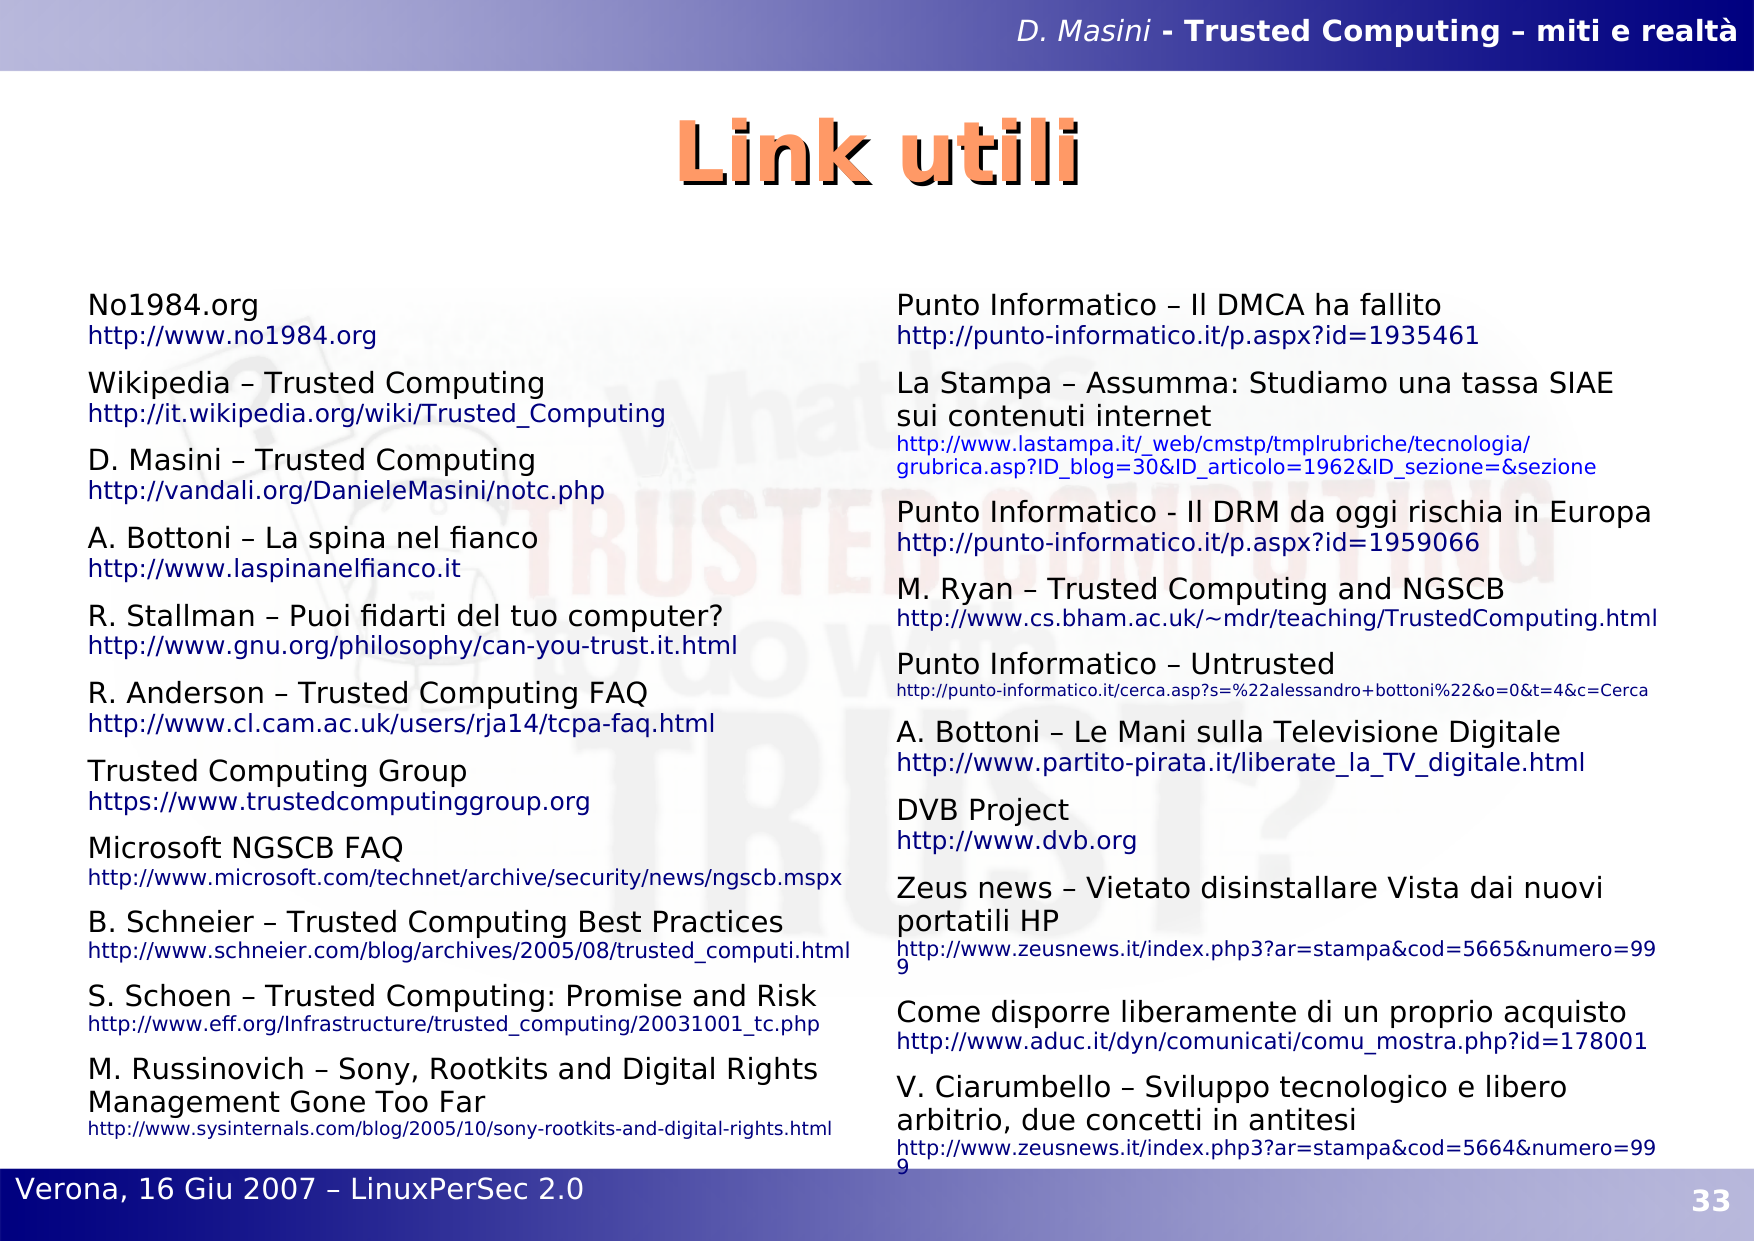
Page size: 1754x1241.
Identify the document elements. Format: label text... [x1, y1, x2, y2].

list No1984.org http://www.no1984.org Wikipedia – Trusted Computing http://it.wikipedia.org/wiki/Trusted_Computing D. Masini – Trusted Computing http://vandali.org/DanieleMasini/notc.php A. Bottoni – La spina nel fianco http://www.laspinanelfianco.it R. Stallman – Puoi fidarti del tuo computer? http://www.gnu.org/philosophy/can-you-trust.it.html R. Anderson – Trusted Computing FAQ http://www.cl.cam.ac.uk/users/rja14/tcpa-faq.html Trusted Computing Group https://www.trustedcomputinggroup.org Microsoft NGSCB FAQ http://www.microsoft.com/technet/archive/security/news/ngscb.mspx B. Schneier – Trusted Computing Best Practices http://www.schneier.com/blog/archives/2005/08/trusted_computi.html S. Schoen – Trusted Computing: Promise and Risk http://www.eff.org/Infrastructure/trusted_computing/20031001_tc.php M. Russinovich – Sony, Rootkits and Digital Rights Management Gone Too Far http://www.sysinternals.com/blog/2005/10/sony-rootkits-and-digital-rights.html [87, 289, 858, 1142]
list Punto Informatico – Il DMCA ha fallito http://punto-informatico.it/p.aspx?id=1935461 La Stampa – Assumma: Studiamo una tassa SIAE sui contenuti internet http://www.lastampa.it/_web/cmstp/tmplrubriche/tecnologia/grubrica.asp?ID_blog=30&ID_articolo=1962&ID_sezione=&sezione Punto Informatico - Il DRM da oggi rischia in Europa http://punto-informatico.it/p.aspx?id=1959066 M. Ryan – Trusted Computing and NGSCB http://www.cs.bham.ac.uk/~mdr/teaching/TrustedComputing.html Punto Informatico – Untrusted http://punto-informatico.it/cerca.asp?s=%22alessandro+bottoni%22&o=0&t=4&c=Cerca A. Bottoni – Le Mani sulla Televisione Digitale http://www.partito-pirata.it/liberate_la_TV_digitale.html DVB Project http://www.dvb.org Zeus news – Vietato disinstallare Vista dai nuovi portatili HP http://www.zeusnews.it/index.php3?ar=stampa&cod=5665&numero=999 Come disporre liberamente di un proprio acquisto http://www.aduc.it/dyn/comunicati/comu_mostra.php?id=178001 V. Ciarumbello – Sviluppo tecnologico e libero arbitrio, due concetti in antitesi http://www.zeusnews.it/index.php3?ar=stampa&cod=5664&numero=999 [896, 289, 1667, 1144]
picture [0, 0, 1754, 1241]
title Link utili [87, 49, 1667, 257]
